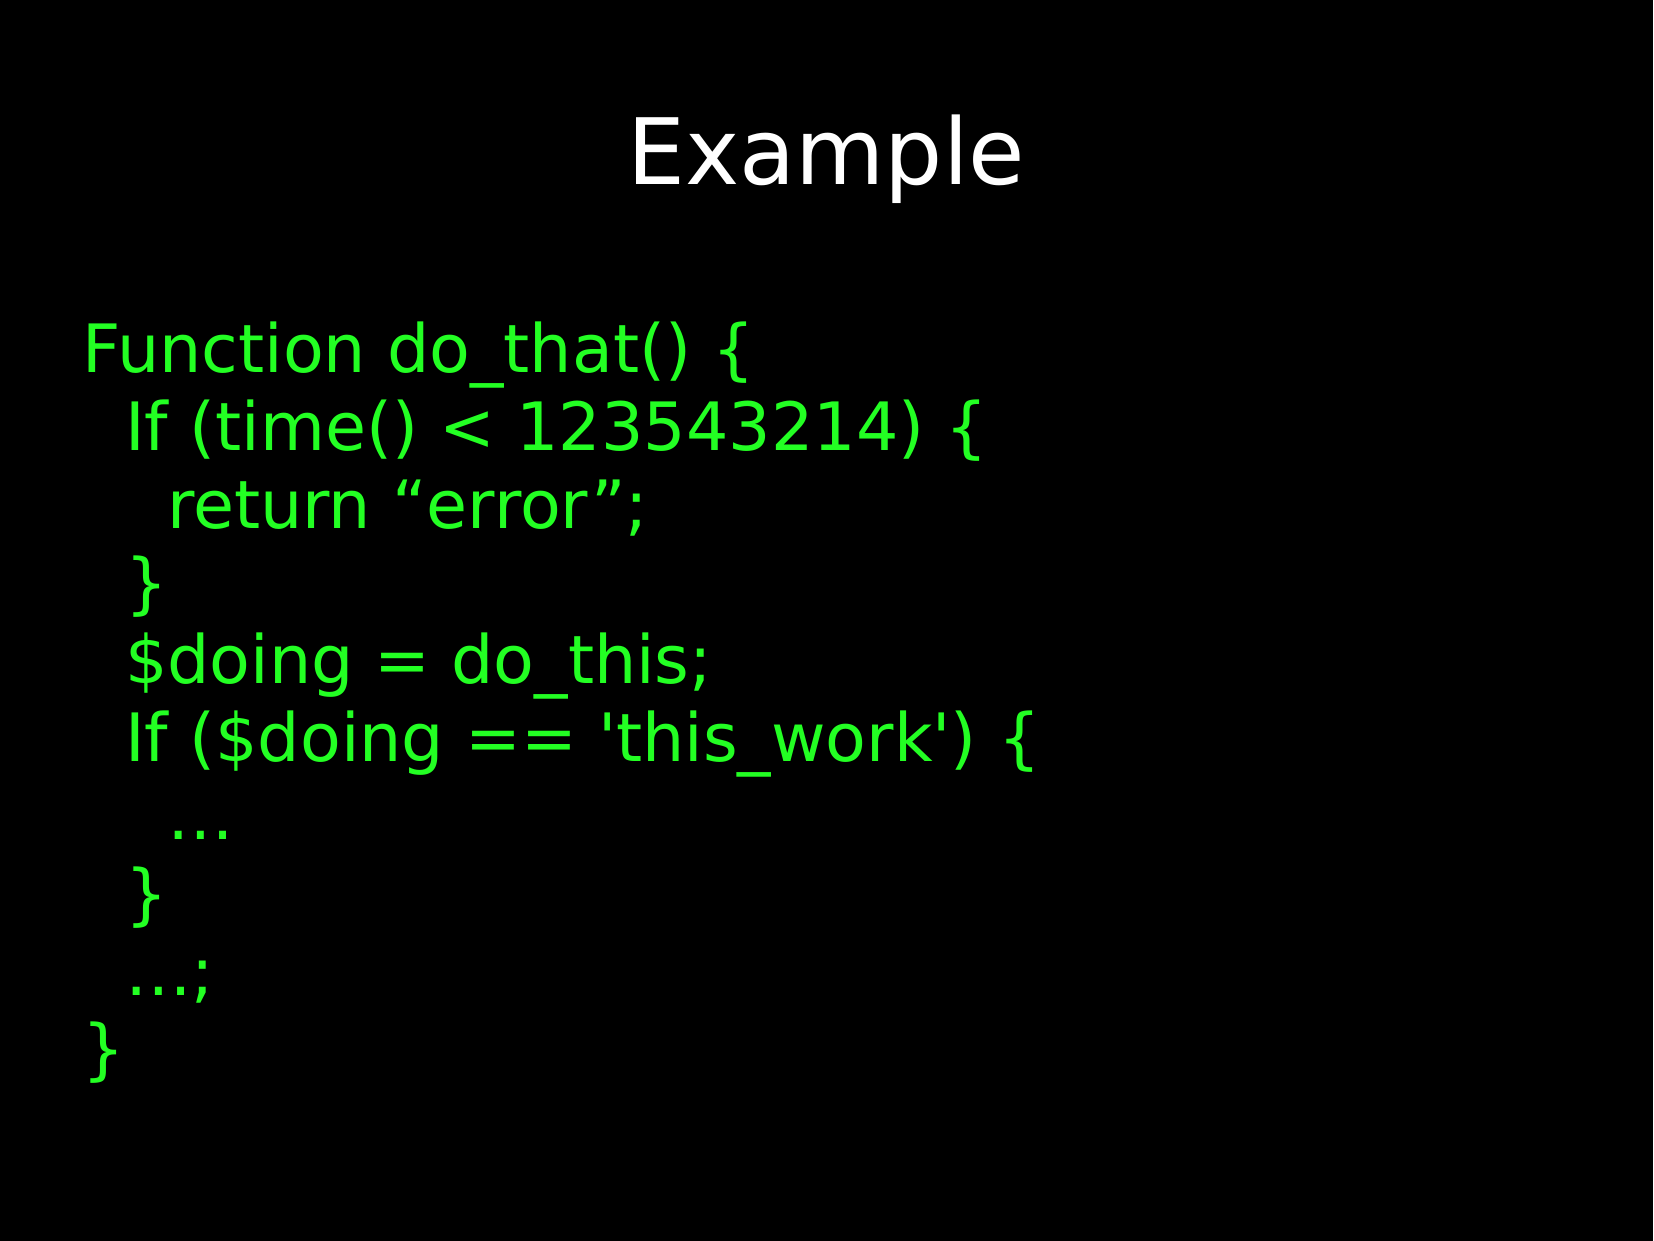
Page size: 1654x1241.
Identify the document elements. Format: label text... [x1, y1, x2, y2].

subtitle Function do_that() { If (time() < 123543214) { return “error”; } $doing = do_this; If ($doing == 'this_work') { … } …; } [82, 297, 1571, 1102]
title Example [82, 56, 1571, 250]
